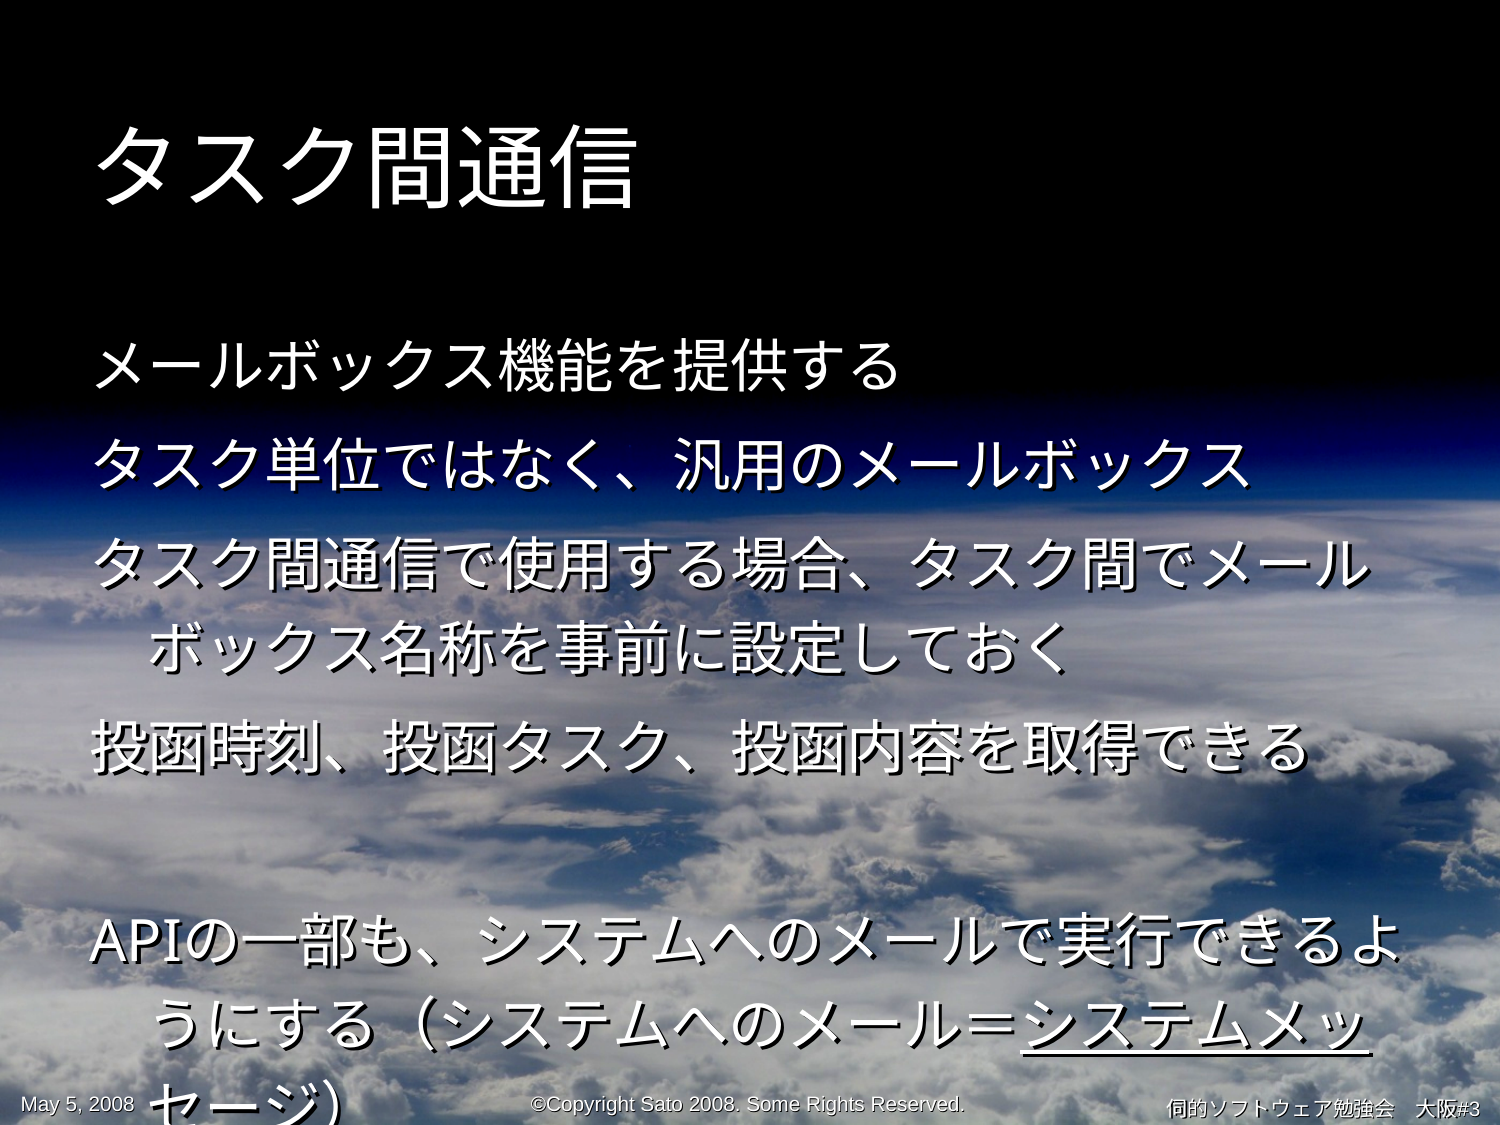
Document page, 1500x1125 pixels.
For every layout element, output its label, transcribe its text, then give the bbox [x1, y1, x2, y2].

title タスク間通信 [75, 47, 1426, 276]
list メールボックス機能を提供する タスク単位ではなく、汎用のメールボックス タスク間通信で使用する場合、タスク間でメールボックス名称を事前に設定しておく 投函時刻、投函タスク、投函内容を取得できる APIの一部も、システムへのメールで実行できるようにする（システムへのメール＝システムメッセージ） [75, 312, 1426, 988]
